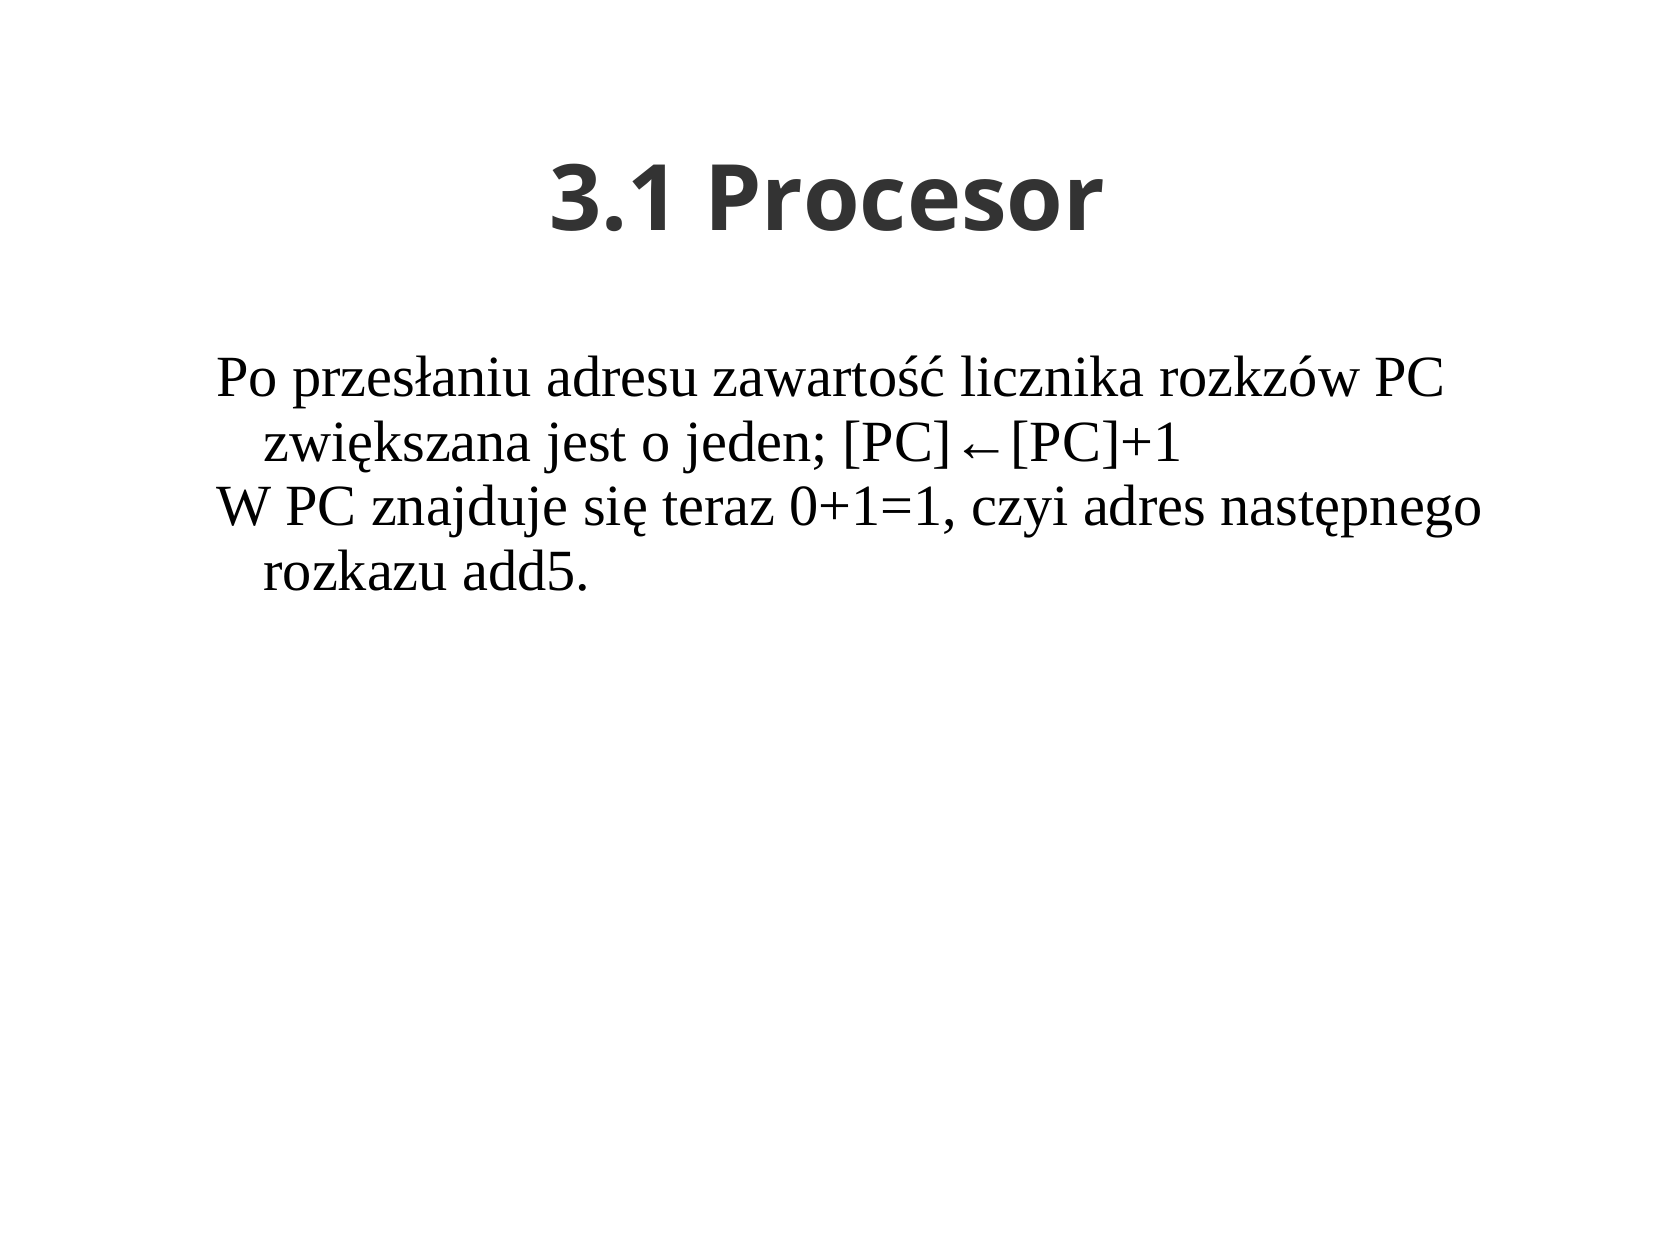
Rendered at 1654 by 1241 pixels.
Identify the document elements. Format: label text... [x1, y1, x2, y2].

title 3.1 Procesor [121, 91, 1534, 299]
list Po przesłaniu adresu zawartość licznika rozkzów PC zwiększana jest o jeden; [PC]←[PC]+1 W PC znajduje się teraz 0+1=1, czyi adres następnego rozkazu add5. [121, 344, 1534, 1127]
